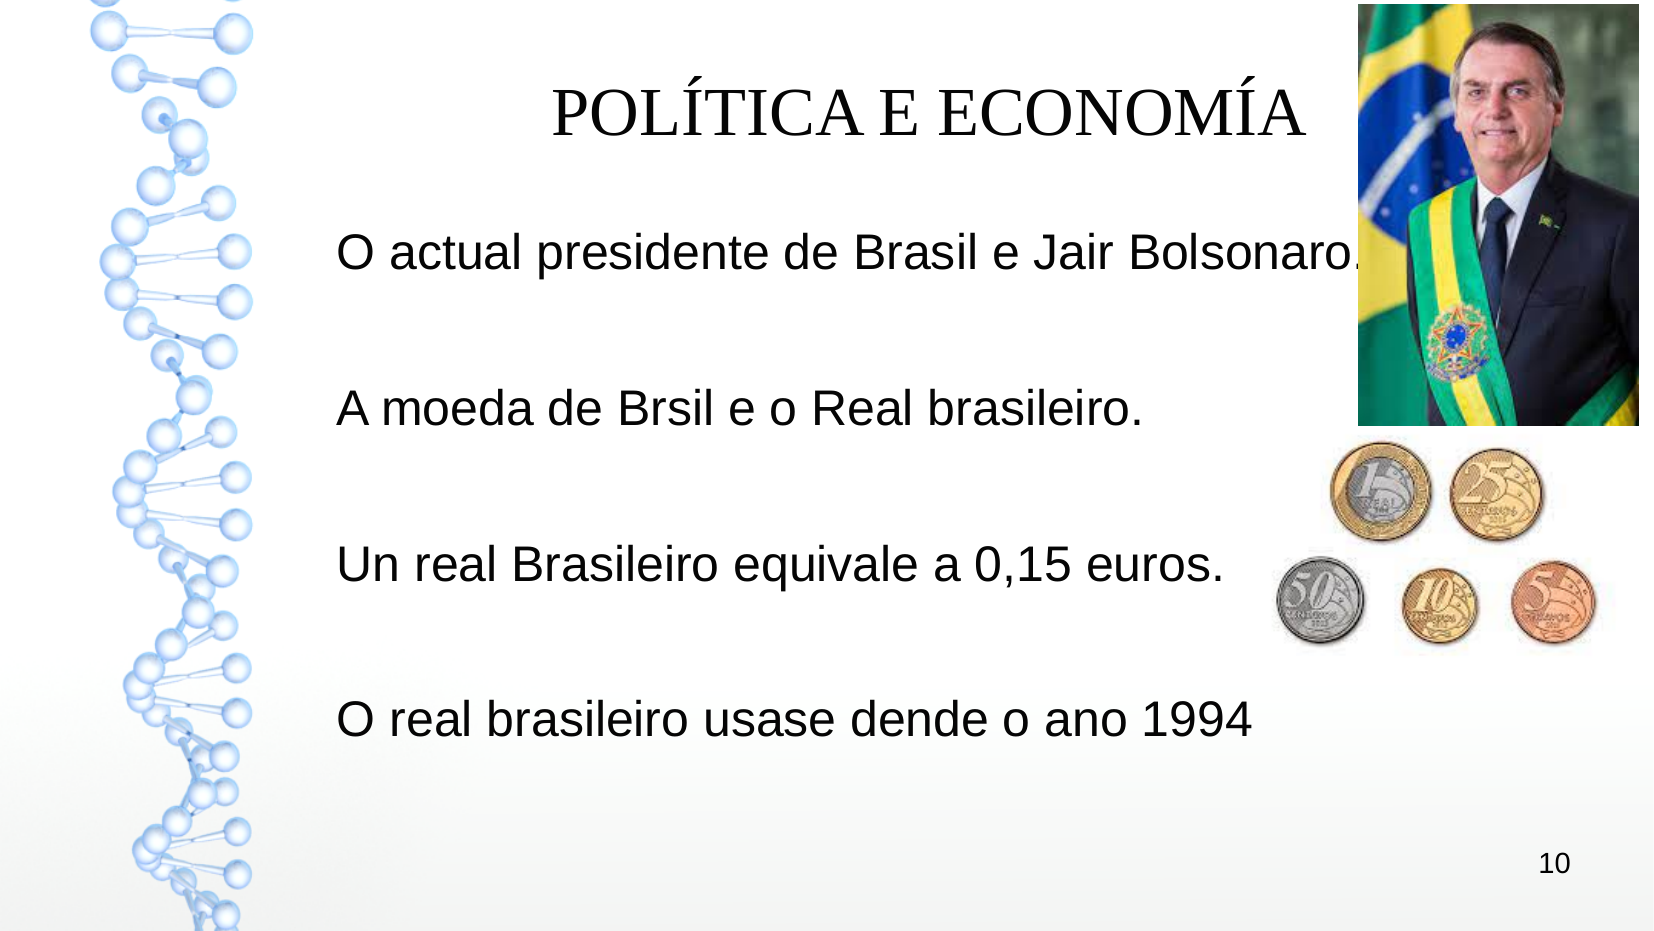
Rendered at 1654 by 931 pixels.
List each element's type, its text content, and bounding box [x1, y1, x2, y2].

list O actual presidente de Brasil e Jair Bolsonaro. A moeda de Brsil e o Real brasileiro. Un real Brasileiro equivale a 0,15 euros. O real brasileiro usase dende o ano 1994 [265, 224, 1595, 764]
title POLÍTICA E ECONOMÍA [265, 35, 1358, 189]
picture [0, 0, 1654, 931]
